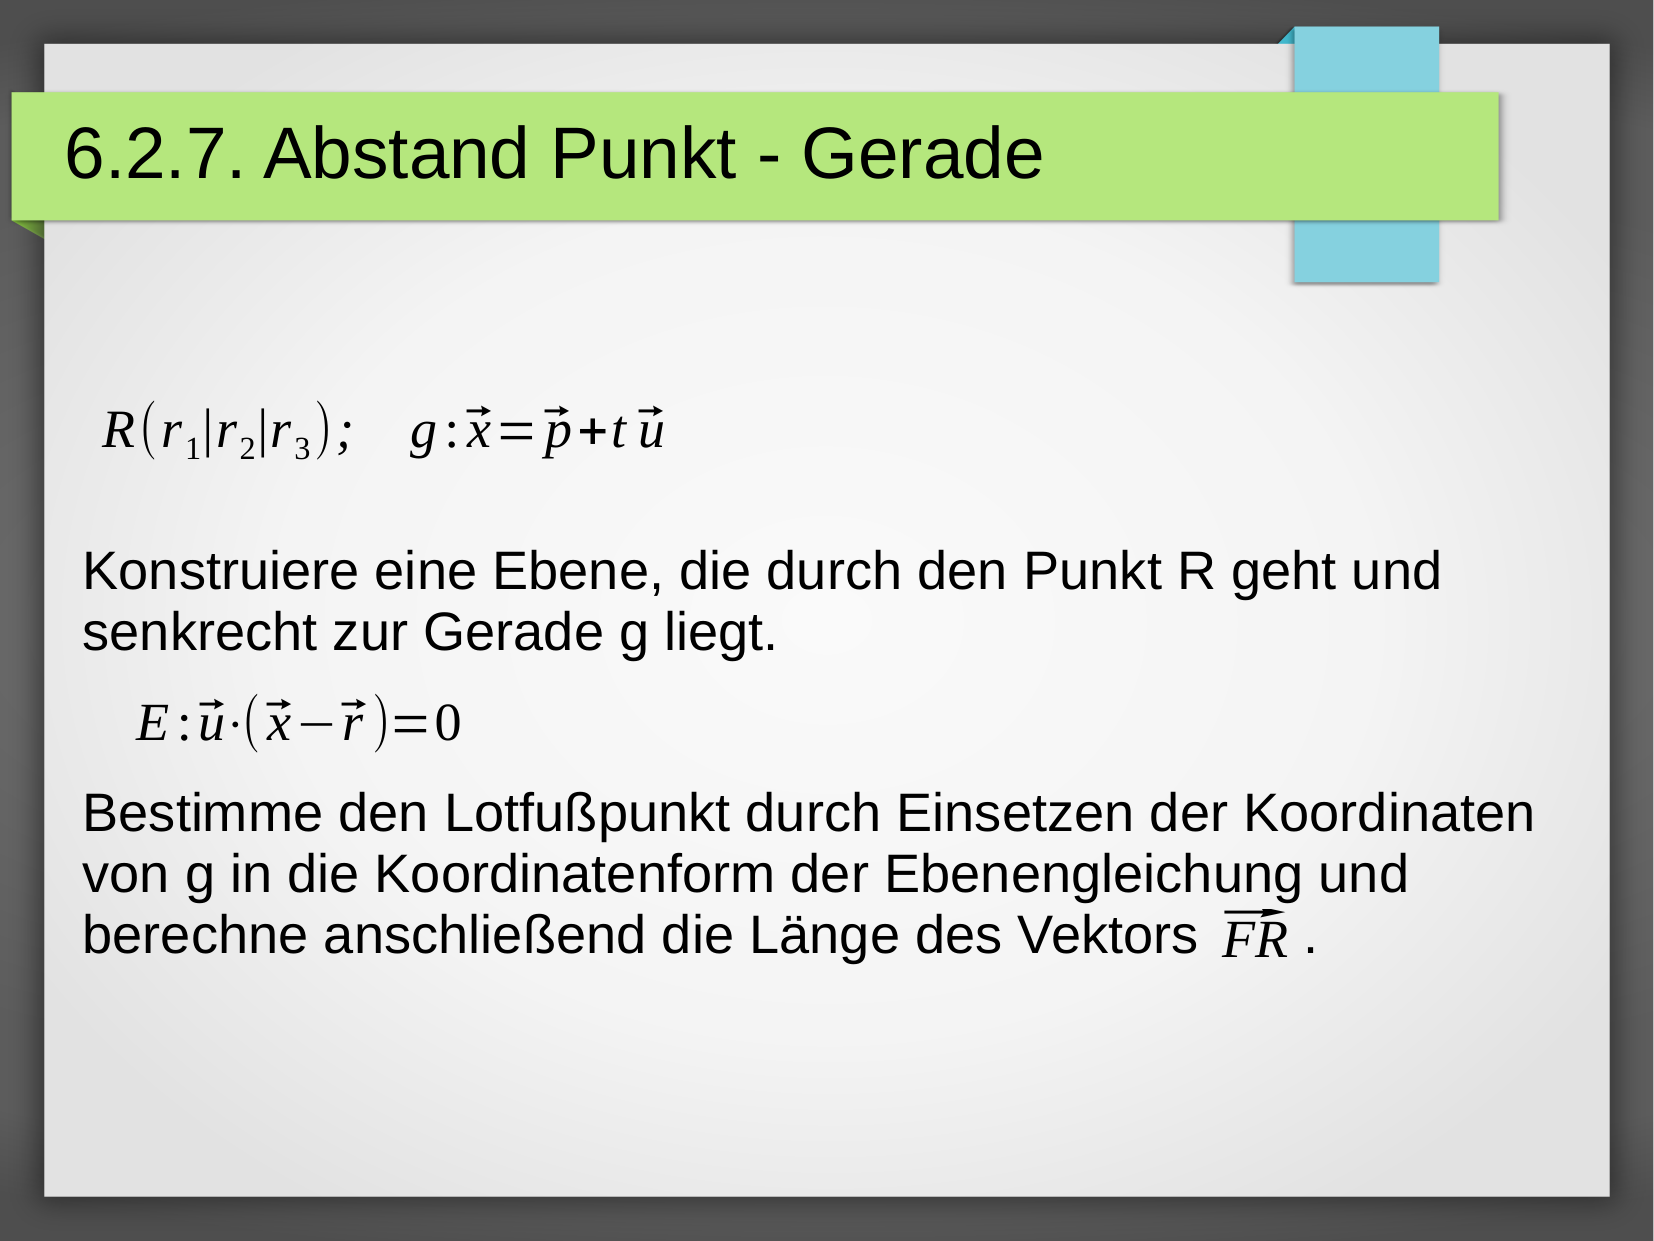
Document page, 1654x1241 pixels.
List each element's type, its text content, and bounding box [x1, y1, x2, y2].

picture [0, 0, 1654, 1241]
chart [126, 690, 469, 756]
list Konstruiere eine Ebene, die durch den Punkt R geht und senkrecht zur Gerade g liegt. Bestimme den Lotfußpunkt durch Einsetzen der Koordinaten von g in die Koordinatenform der Ebenengleichung und berechne anschließend die Länge des Vektors . [82, 537, 1571, 1087]
chart [92, 397, 673, 467]
title 6.2.7. Abstand Punkt - Gerade [64, 94, 1613, 213]
chart [1213, 909, 1297, 970]
